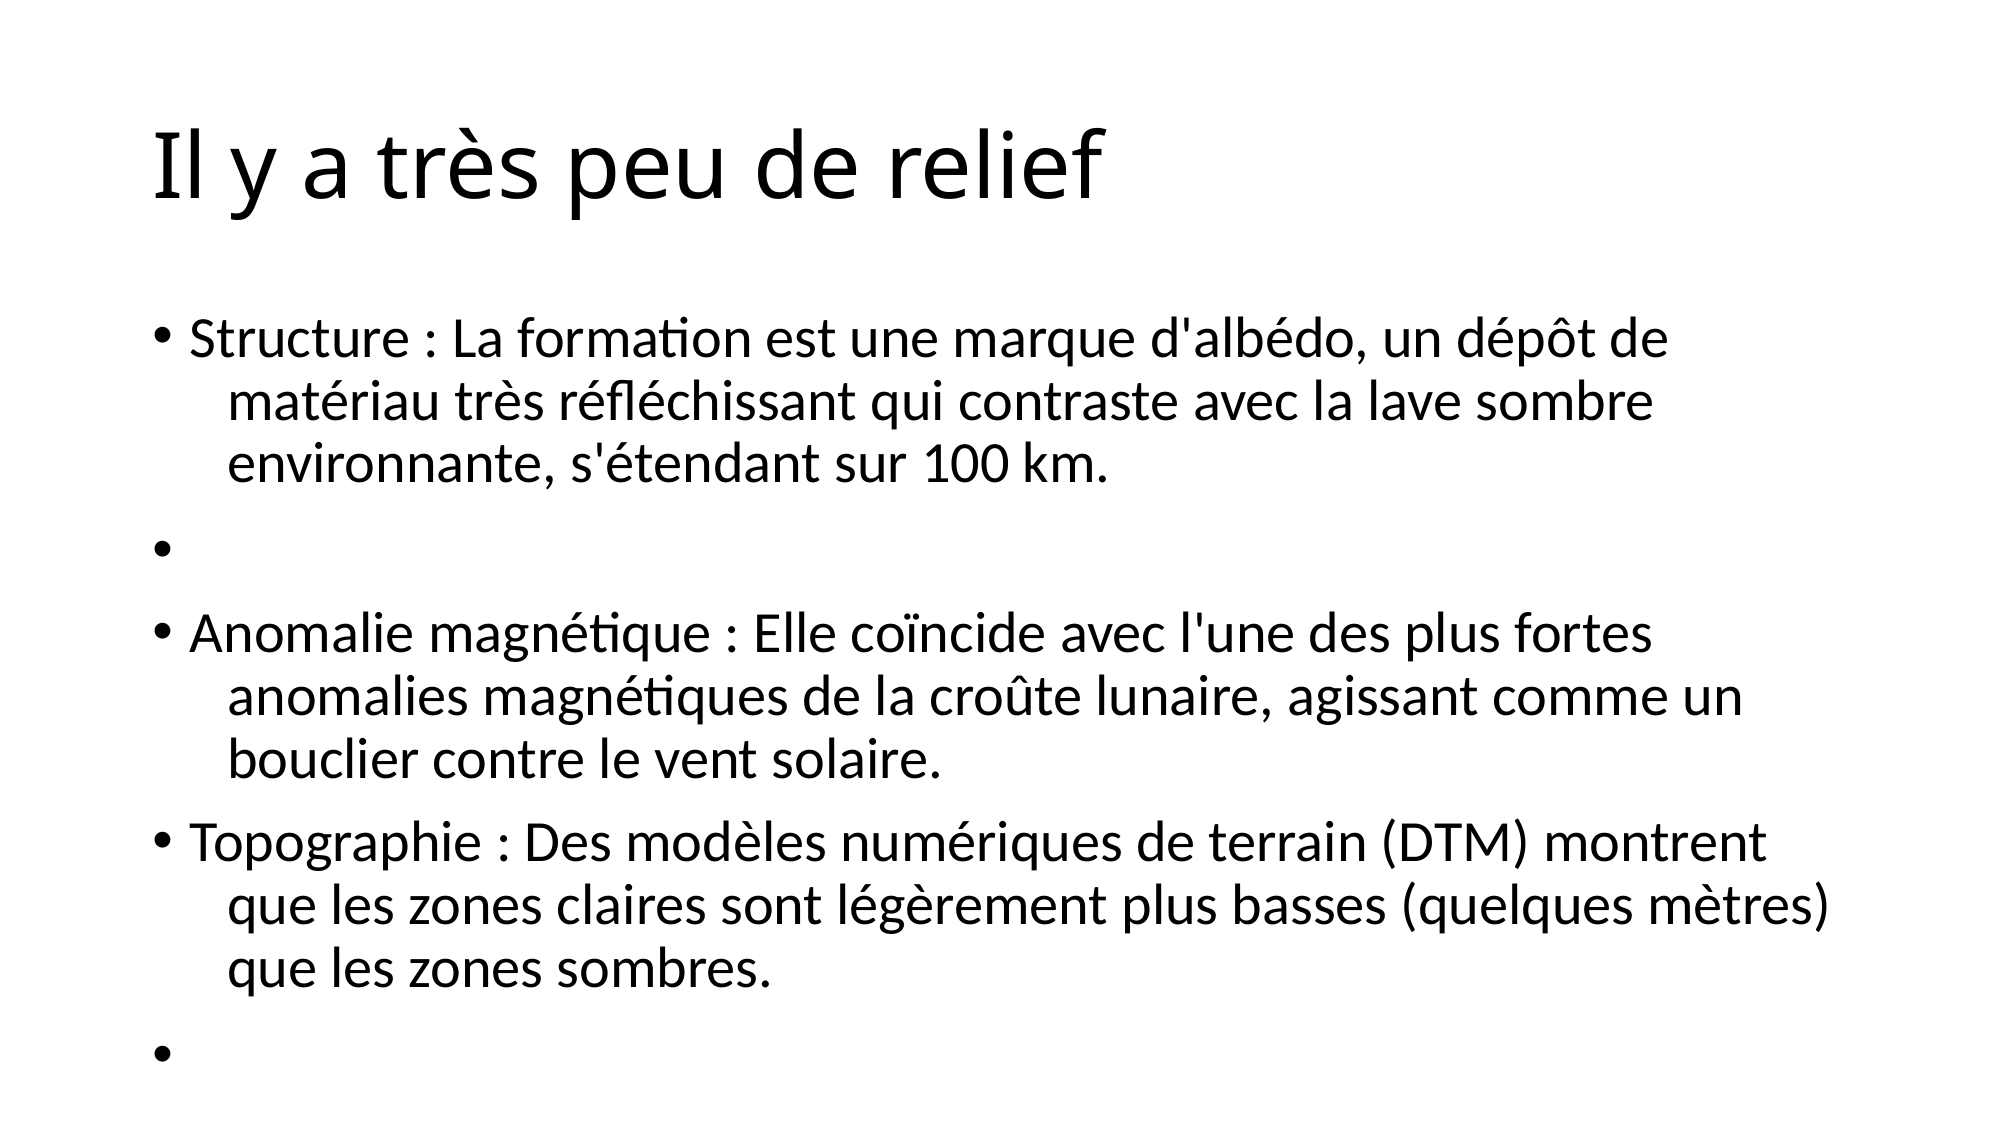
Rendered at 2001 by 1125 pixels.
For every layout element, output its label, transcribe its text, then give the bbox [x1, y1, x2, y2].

title Il y a très peu de relief [137, 59, 1863, 278]
list Structure : La formation est une marque d'albédo, un dépôt de matériau très réfléchissant qui contraste avec la lave sombre environnante, s'étendant sur 100 km. Anomalie magnétique : Elle coïncide avec l'une des plus fortes anomalies magnétiques de la croûte lunaire, agissant comme un bouclier contre le vent solaire. Topographie : Des modèles numériques de terrain (DTM) montrent que les zones claires sont légèrement plus basses (quelques mètres) que les zones sombres. [137, 299, 1863, 1014]
